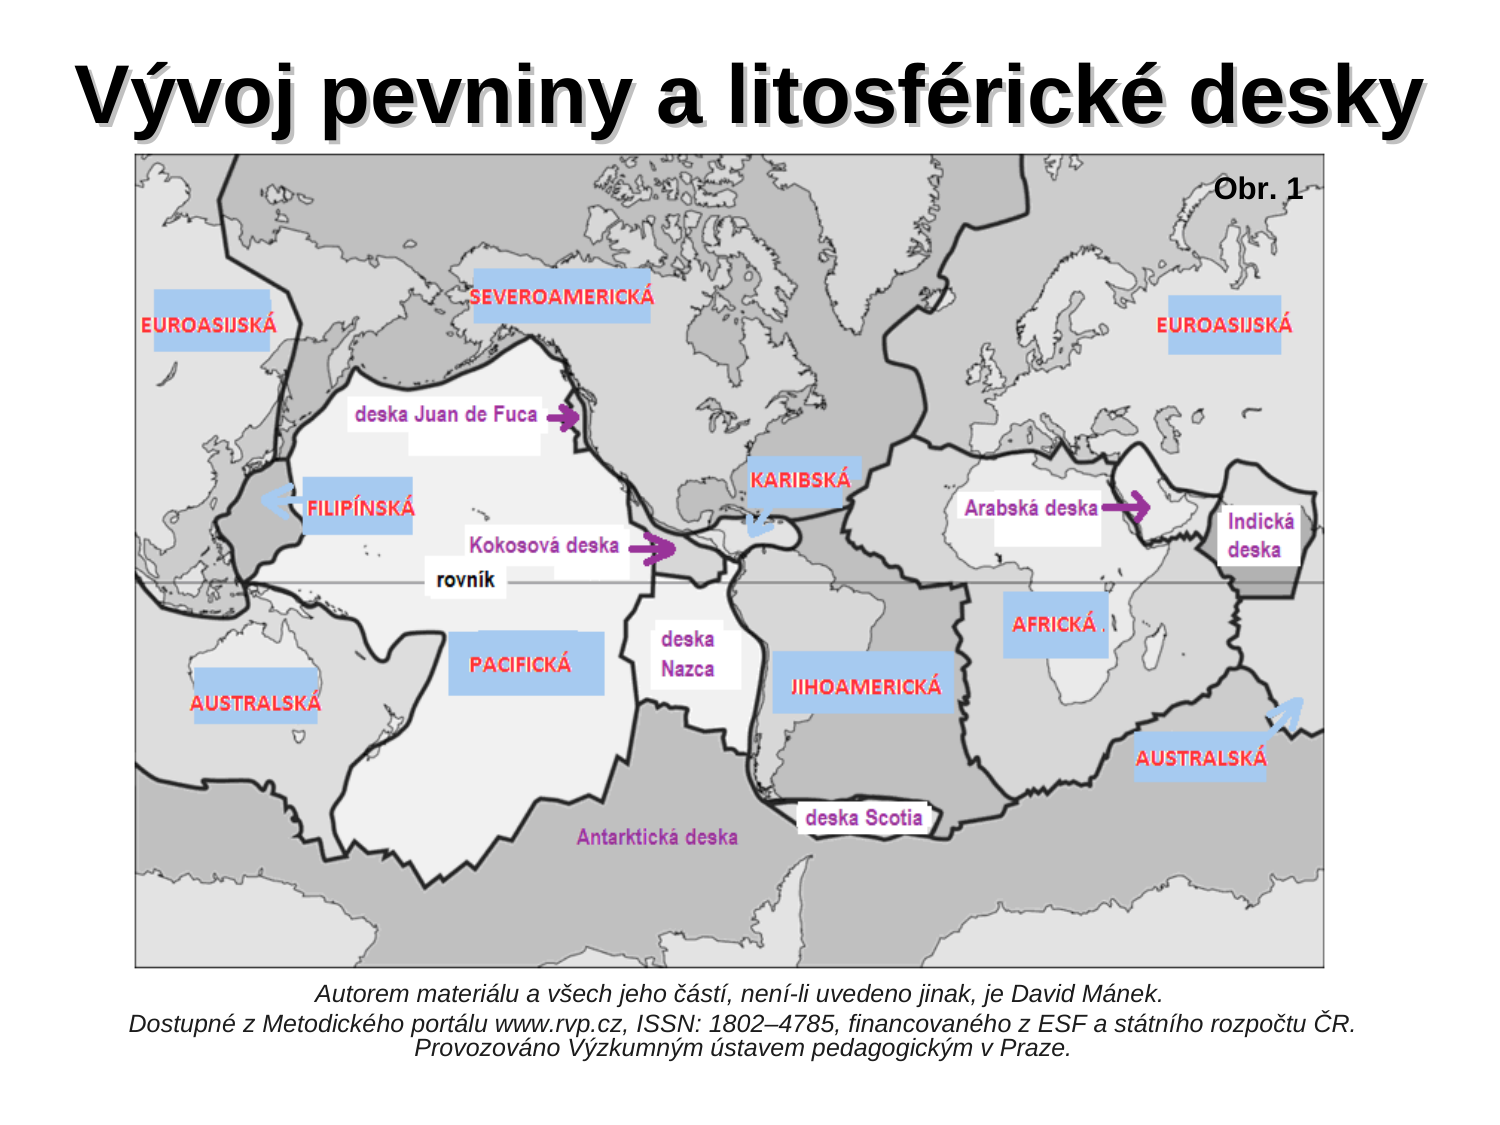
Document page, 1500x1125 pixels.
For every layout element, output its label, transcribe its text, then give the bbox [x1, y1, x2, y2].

picture [123, 148, 1341, 973]
text_box Obr. 1 [1198, 160, 1329, 214]
title Vývoj pevniny a litosférické desky [41, 30, 1459, 149]
text_box Autorem materiálu a všech jeho částí, není-li uvedeno jinak, je David Mánek. Dostupné z Metodického portálu www.rvp.cz, ISSN: 1802–4785, financovaného z ESF a státního rozpočtu ČR. Provozováno Výzkumným ústavem pedagogickým v Praze. [88, 976, 1400, 1079]
